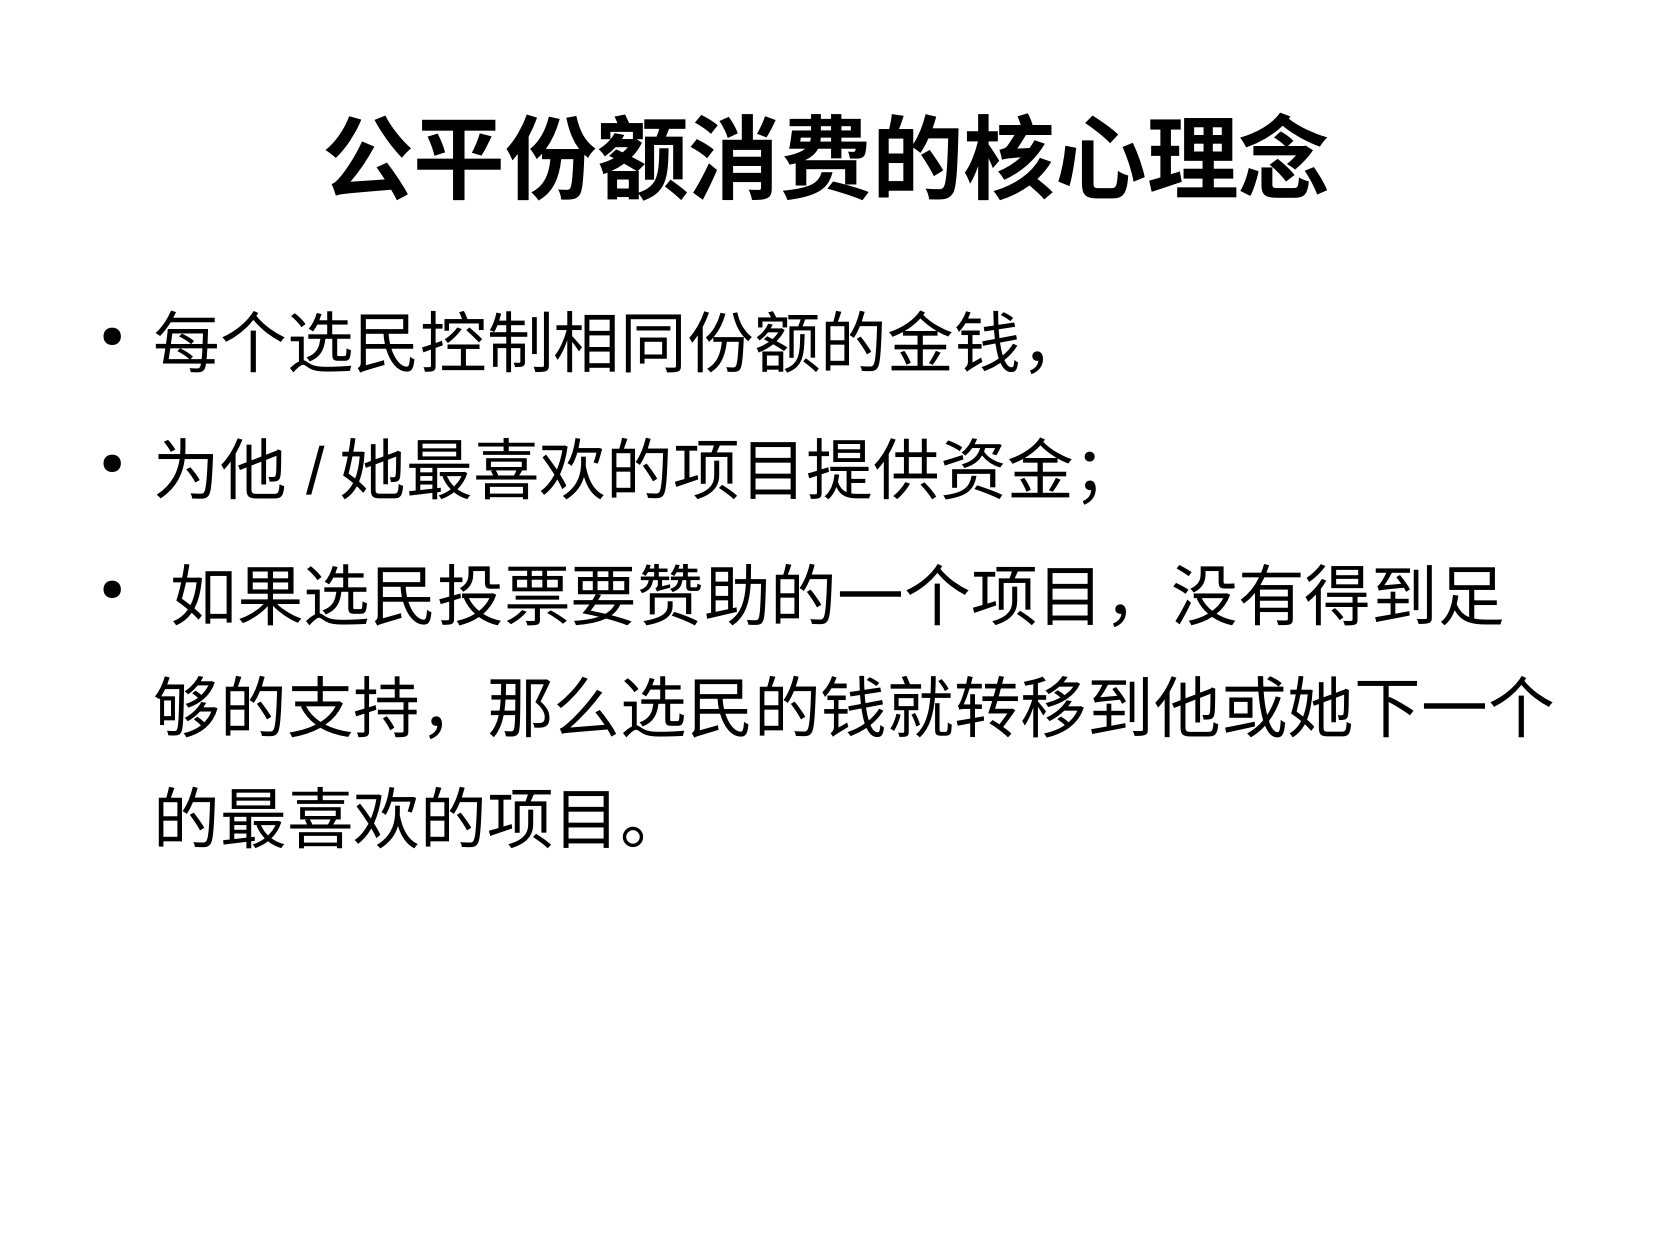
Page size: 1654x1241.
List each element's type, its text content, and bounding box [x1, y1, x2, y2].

list 每个选民控制相同份额的金钱， 为他/她最喜欢的项目提供资金； 如果选民投票要赞助的一个项目，没有得到足够的支持，那么选民的钱就转移到他或她下一个的最喜欢的项目。 [82, 290, 1571, 1109]
title 公平份额消费的核心理念 [82, 49, 1571, 257]
